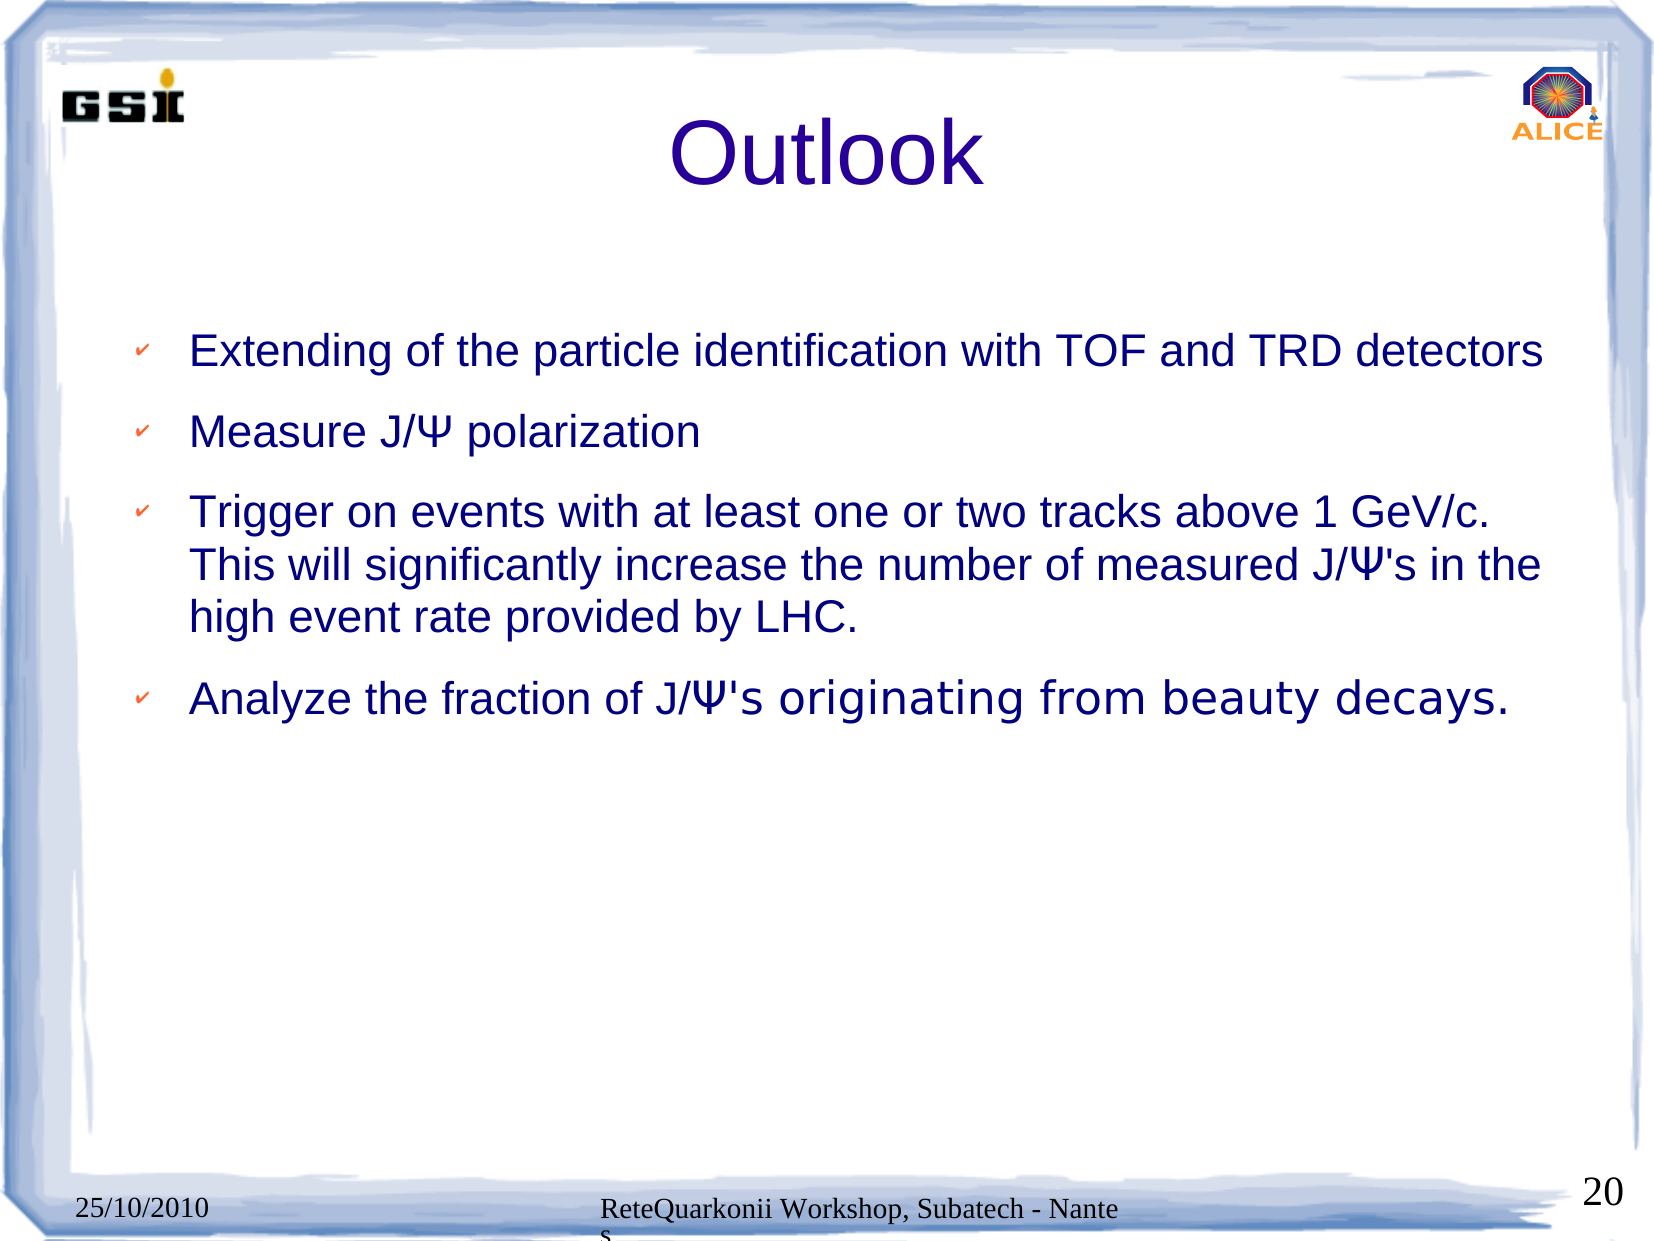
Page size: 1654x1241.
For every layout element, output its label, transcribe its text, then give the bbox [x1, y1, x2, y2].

title Outlook [82, 49, 1571, 257]
list Extending of the particle identification with TOF and TRD detectors Measure J/Ψ polarization Trigger on events with at least one or two tracks above 1 GeV/c. This will significantly increase the number of measured J/Ψ's in the high event rate provided by LHC. Analyze the fraction of J/Ψ's originating from beauty decays. [118, 324, 1571, 1004]
picture [0, 0, 1654, 1241]
